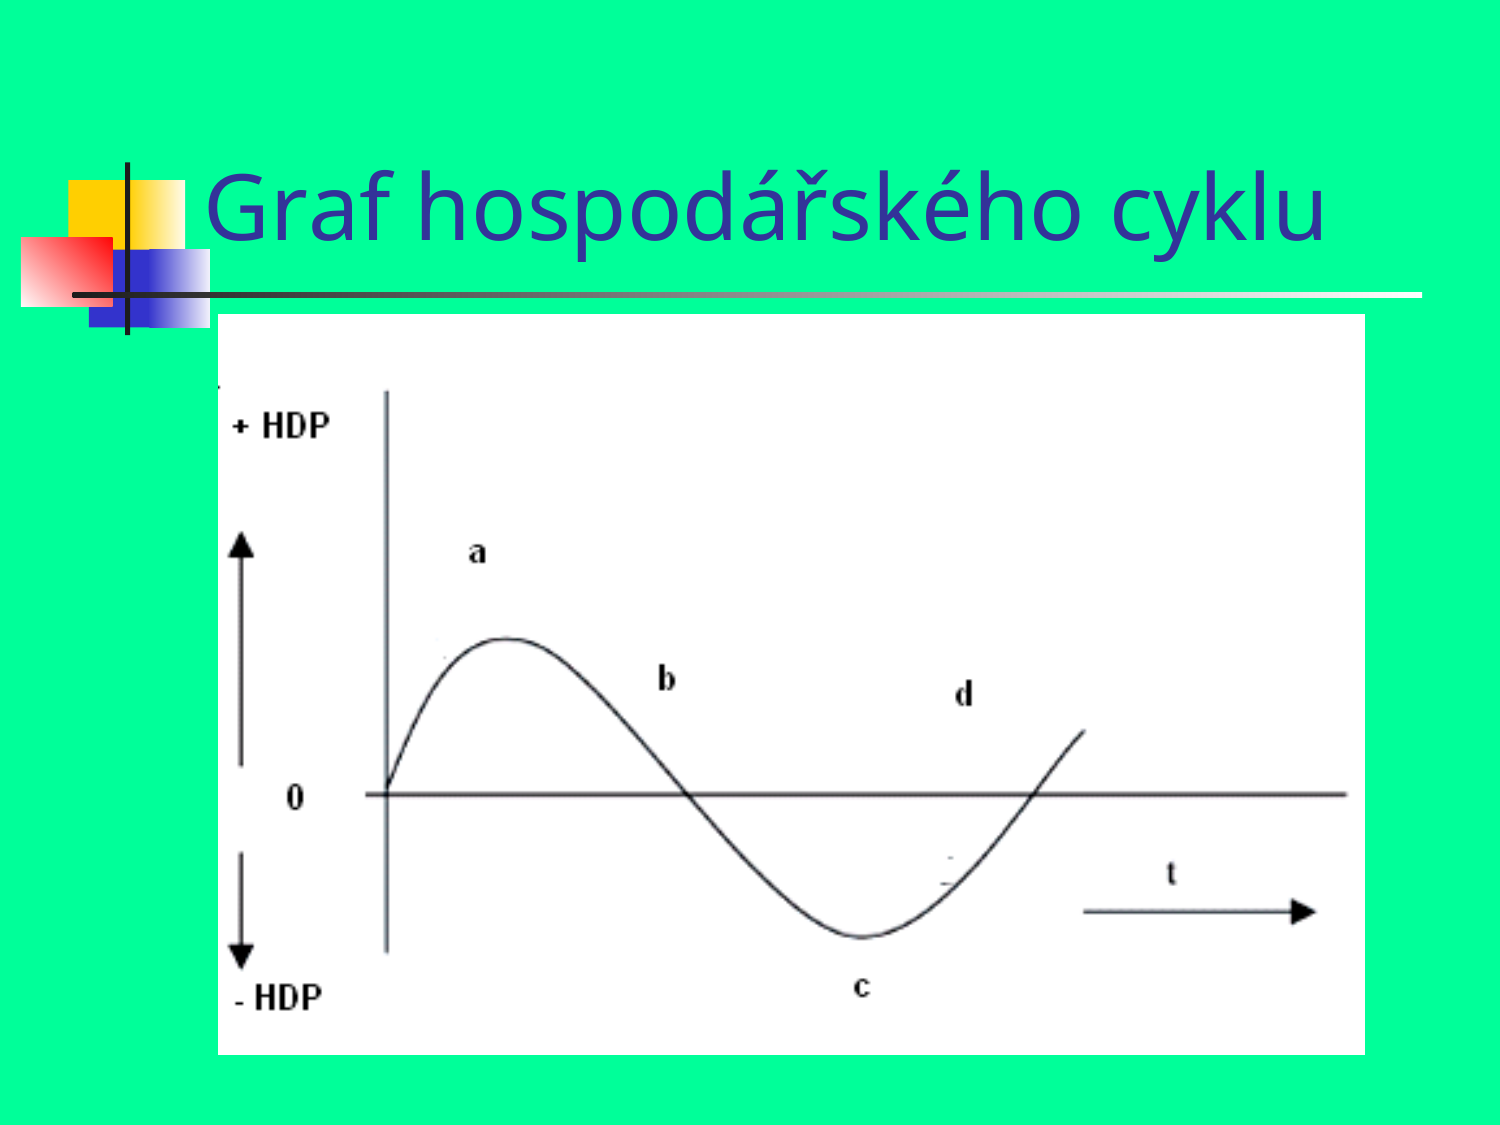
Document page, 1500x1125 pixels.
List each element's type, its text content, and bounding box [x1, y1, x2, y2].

title Graf hospodářského cyklu [188, 35, 1468, 276]
picture [218, 314, 1365, 1055]
